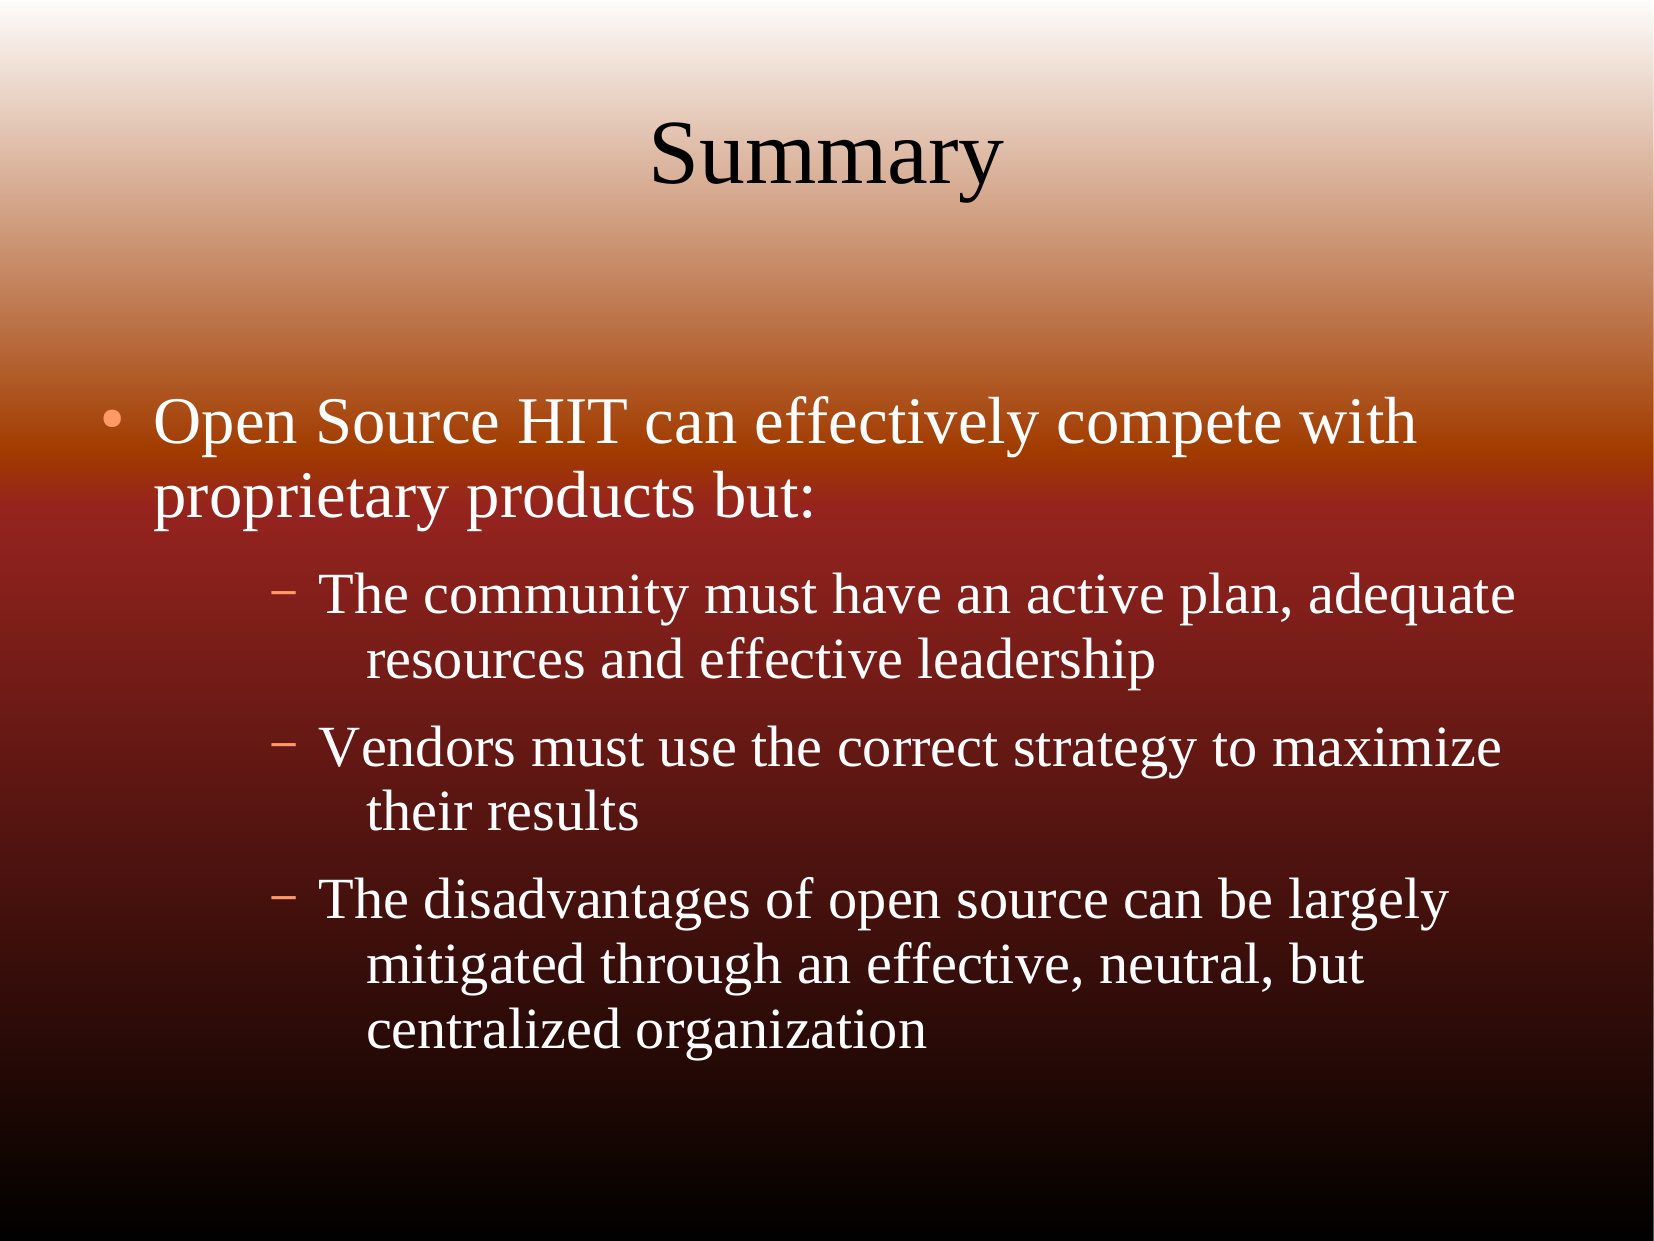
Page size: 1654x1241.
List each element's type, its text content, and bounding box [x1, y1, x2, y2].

picture [0, 0, 1654, 1241]
title Summary [82, 56, 1571, 250]
list Open Source HIT can effectively compete with proprietary products but: The community must have an active plan, adequate resources and effective leadership Vendors must use the correct strategy to maximize their results The disadvantages of open source can be largely mitigated through an effective, neutral, but centralized organization [82, 383, 1571, 1078]
